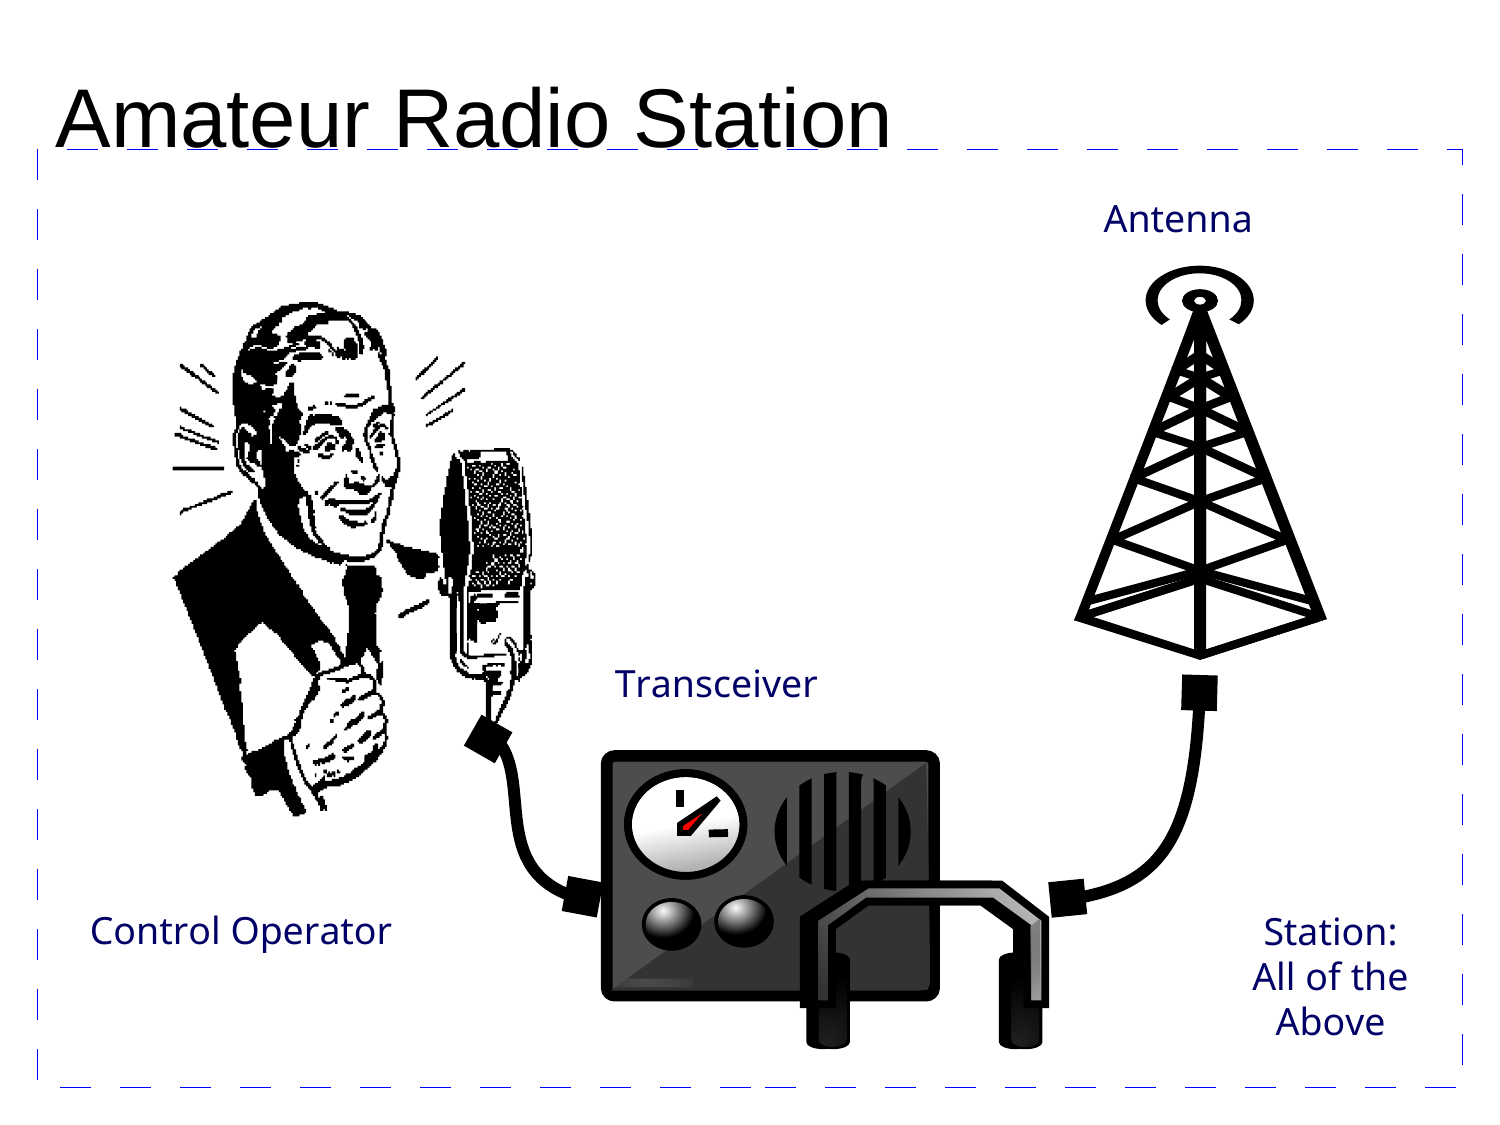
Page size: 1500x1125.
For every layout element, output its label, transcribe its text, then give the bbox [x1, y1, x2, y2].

text_box Station: All of the Above [1237, 900, 1438, 1051]
text_box Antenna [1088, 187, 1276, 248]
title Amateur Radio Station [41, 42, 1459, 186]
text_box Control Operator [75, 900, 421, 960]
picture [0, 0, 1500, 1125]
text_box Transceiver [600, 652, 842, 713]
